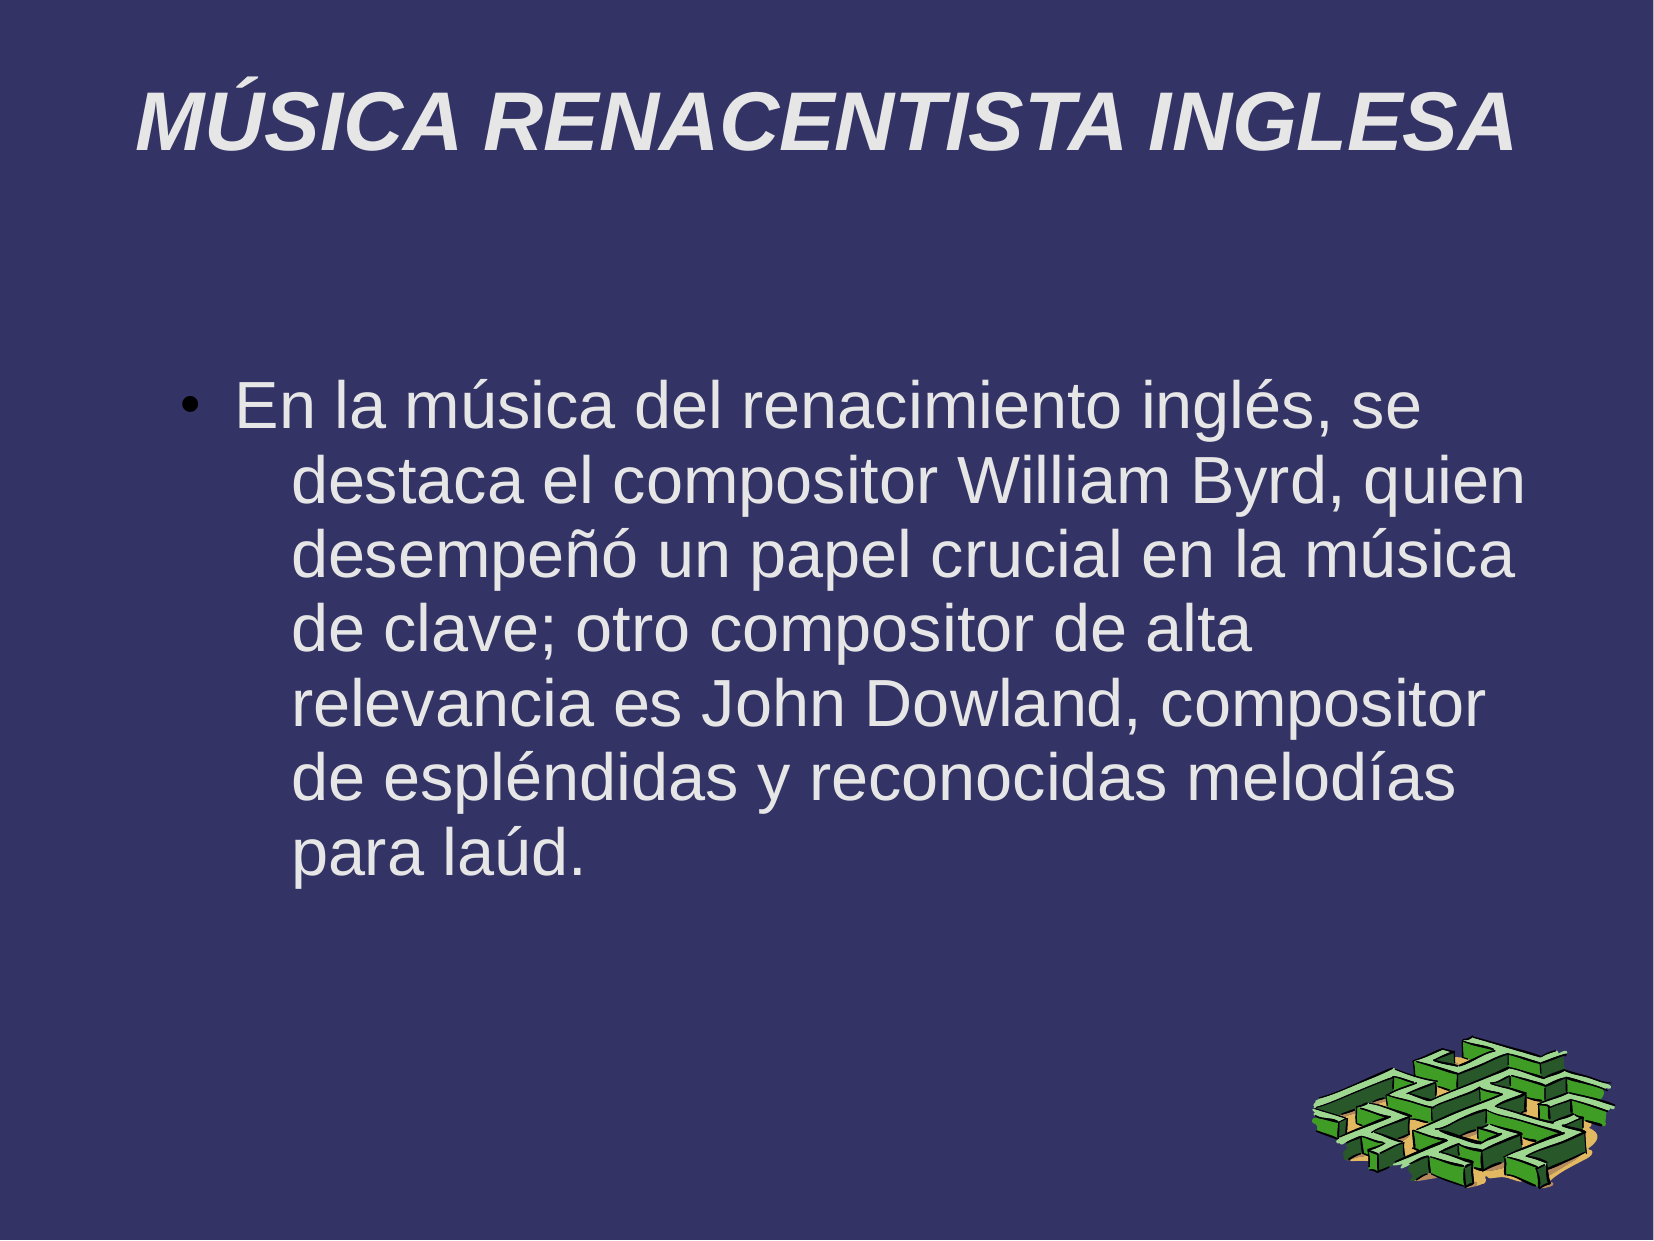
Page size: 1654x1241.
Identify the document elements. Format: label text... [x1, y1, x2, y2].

title MÚSICA RENACENTISTA INGLESA [121, 26, 1534, 219]
list En la música del renacimiento inglés, se destaca el compositor William Byrd, quien desempeñó un papel crucial en la música de clave; otro compositor de alta relevancia es John Dowland, compositor de espléndidas y reconocidas melodías para laúd. [178, 364, 1570, 1136]
